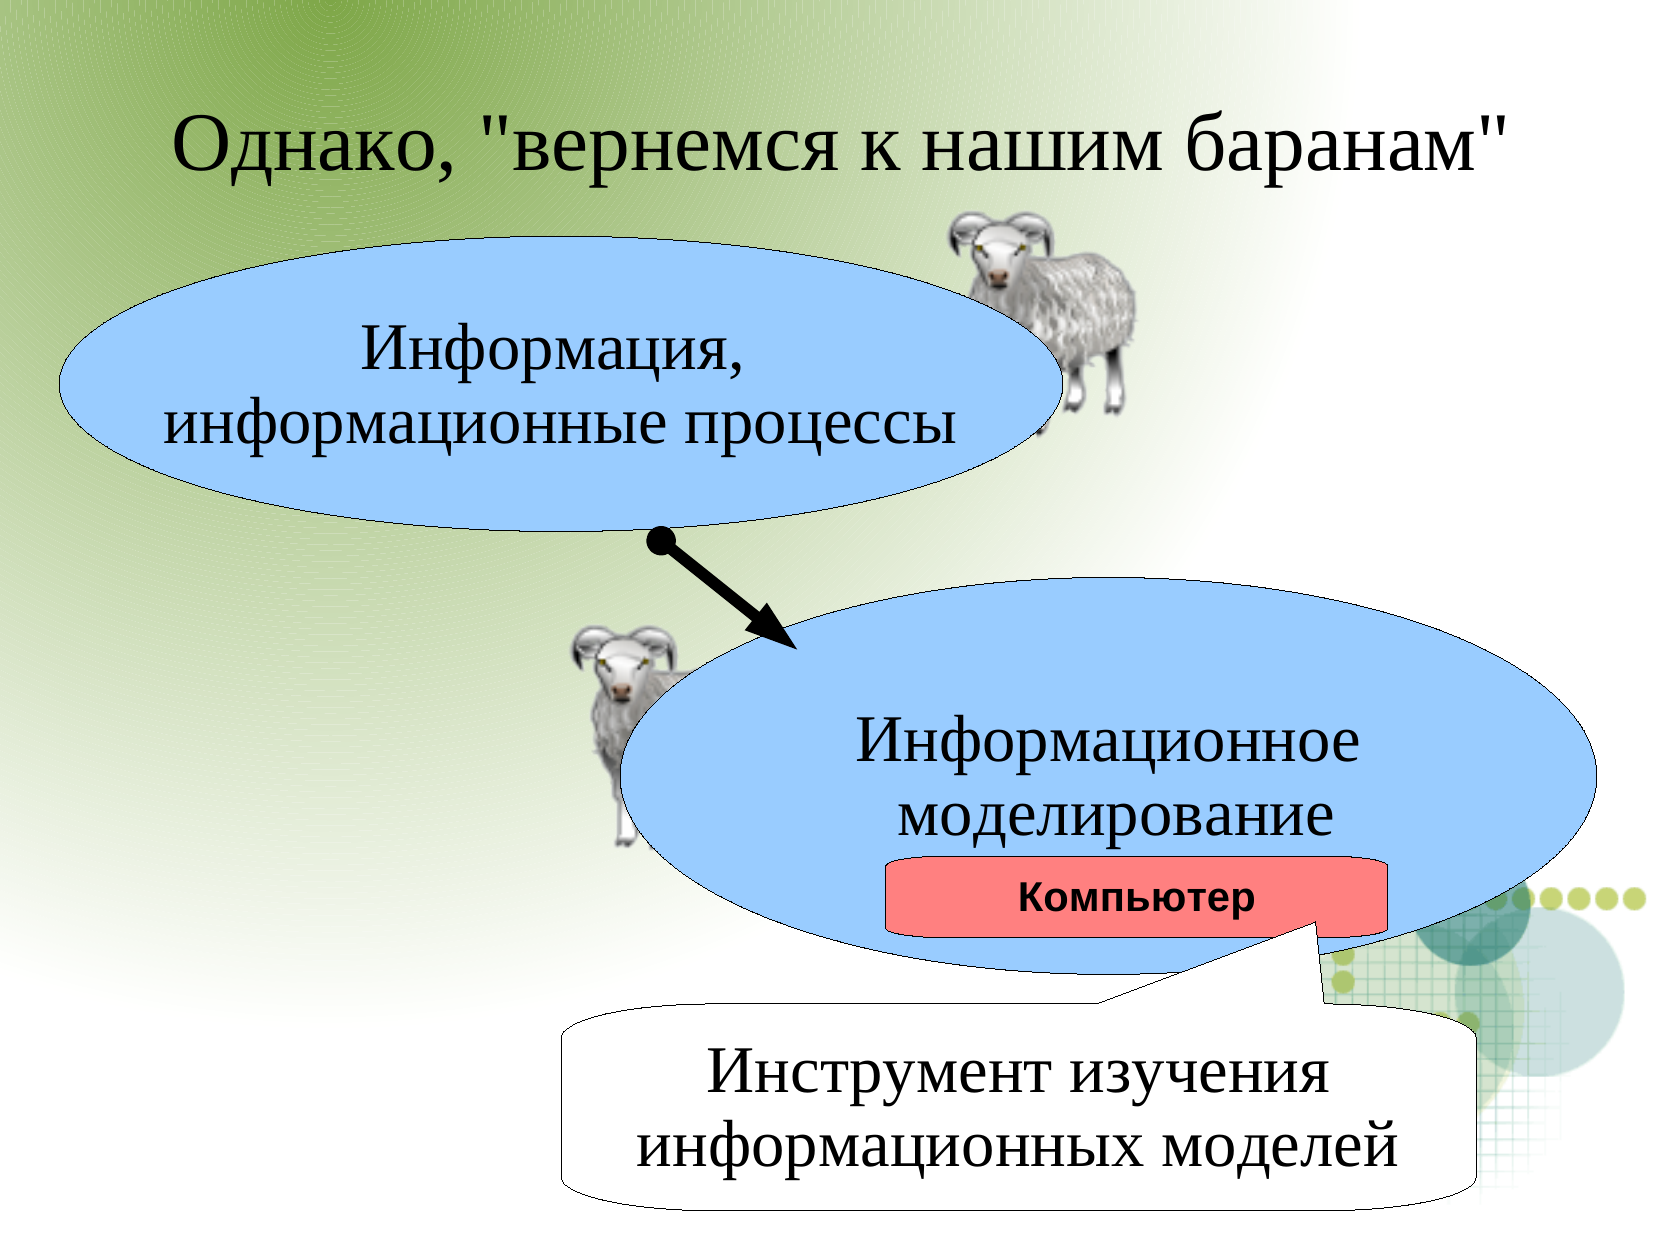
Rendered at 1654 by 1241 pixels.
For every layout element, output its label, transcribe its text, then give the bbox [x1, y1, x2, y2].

picture [561, 620, 759, 857]
picture [938, 226, 1152, 443]
text_box Информация, информационные процессы [59, 236, 1063, 532]
text_box Компьютер [885, 856, 1388, 938]
picture [1320, 792, 1654, 1211]
text_box Однако, "вернемся к нашим баранам" [118, 88, 1565, 226]
text_box Инструмент изучения информационных моделей [561, 921, 1477, 1211]
text_box Информационное моделирование [620, 577, 1597, 975]
